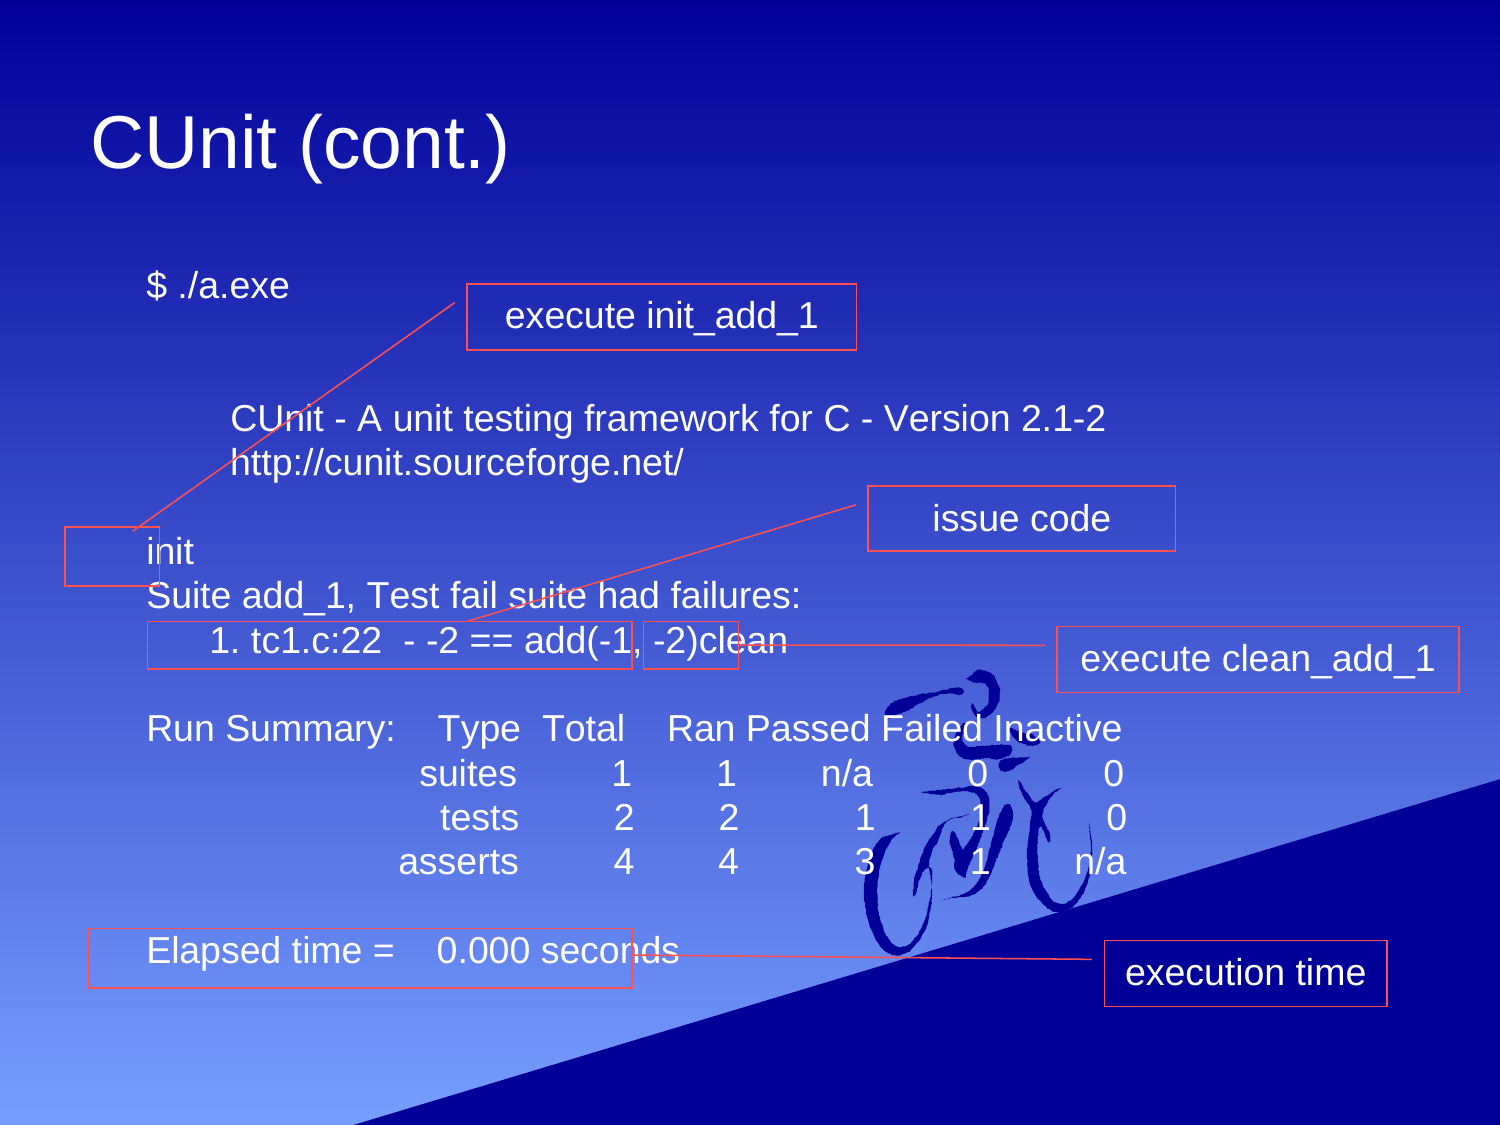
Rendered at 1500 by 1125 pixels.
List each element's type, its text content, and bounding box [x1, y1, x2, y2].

text_box issue code [868, 486, 1175, 551]
text_box execution time [1104, 941, 1387, 1007]
title CUnit (cont.) [75, 45, 1426, 233]
text_box execute init_add_1 [467, 284, 856, 350]
list $ ./a.exe CUnit - A unit testing framework for C - Version 2.1-2 http://cunit.sourceforge.net/ init Suite add_1, Test fail suite had failures: 1. tc1.c:22 - -2 == add(-1, -2)clean Run Summary: Type Total Ran Passed Failed Inactive suites 1 1 n/a 0 0 tests 2 2 1 1 0 asserts 4 4 3 1 n/a Elapsed time = 0.000 seconds [75, 262, 1426, 1005]
text_box execute clean_add_1 [1057, 627, 1459, 693]
